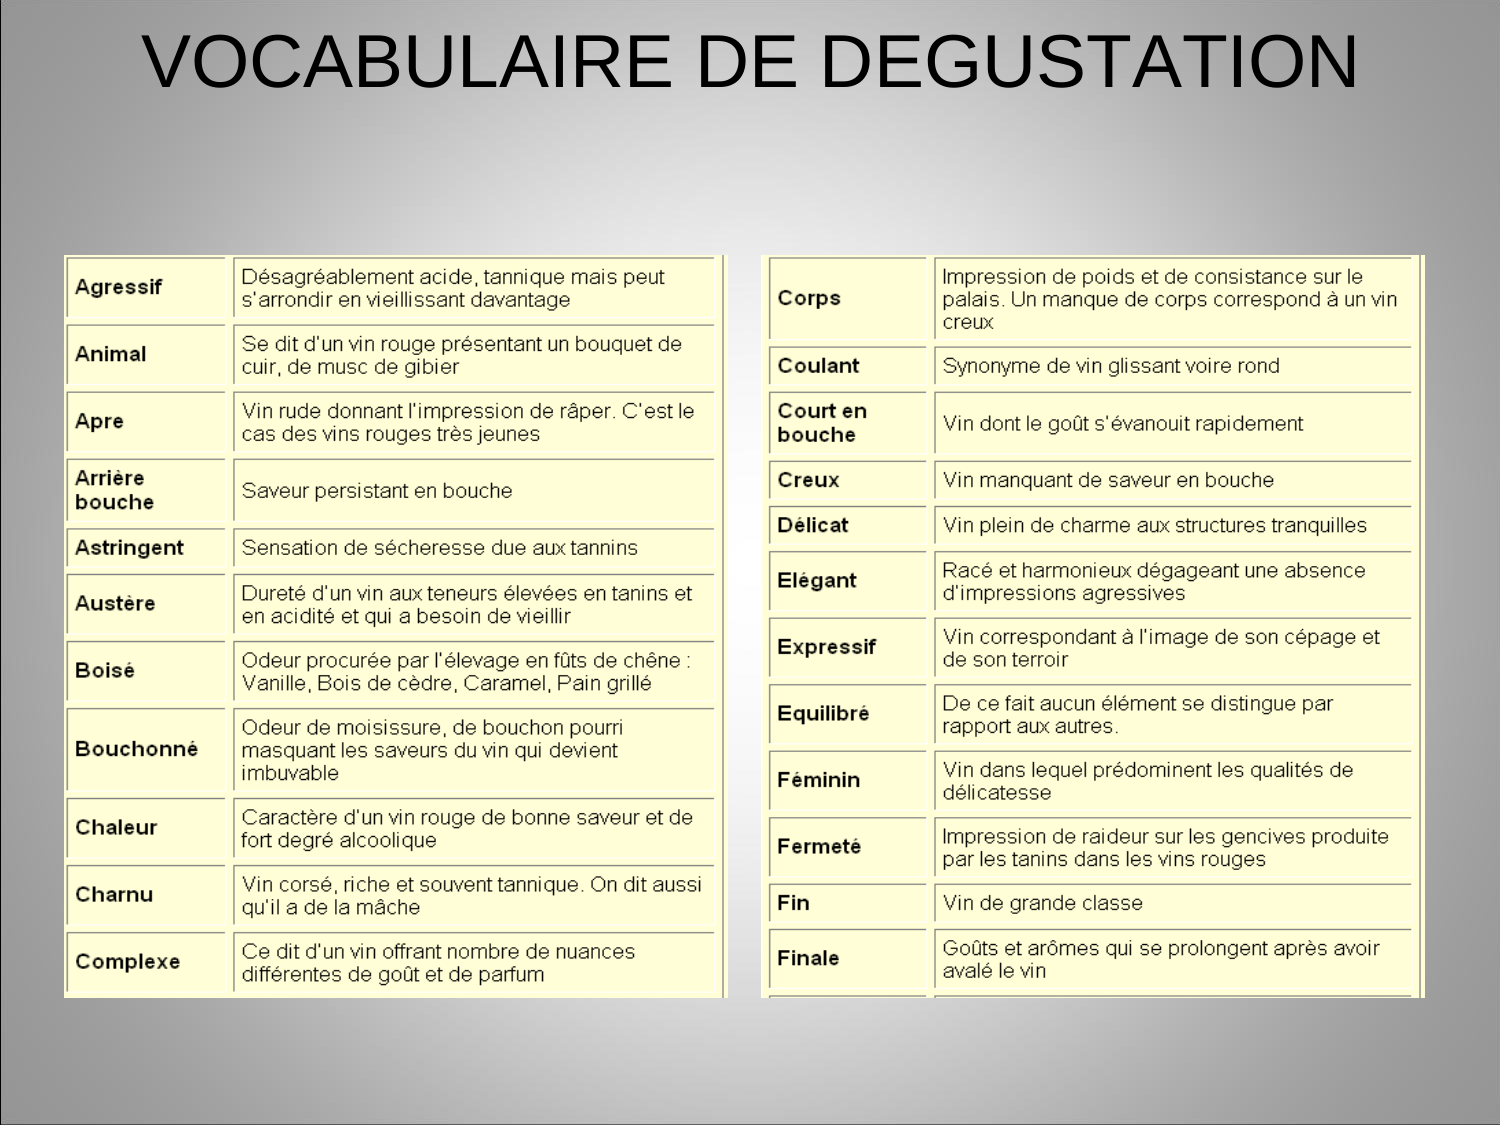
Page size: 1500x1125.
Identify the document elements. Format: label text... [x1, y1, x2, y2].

title VOCABULAIRE DE DEGUSTATION [76, 0, 1427, 116]
picture [0, 0, 1500, 1125]
text_box [761, 255, 1425, 998]
text_box [64, 255, 728, 998]
